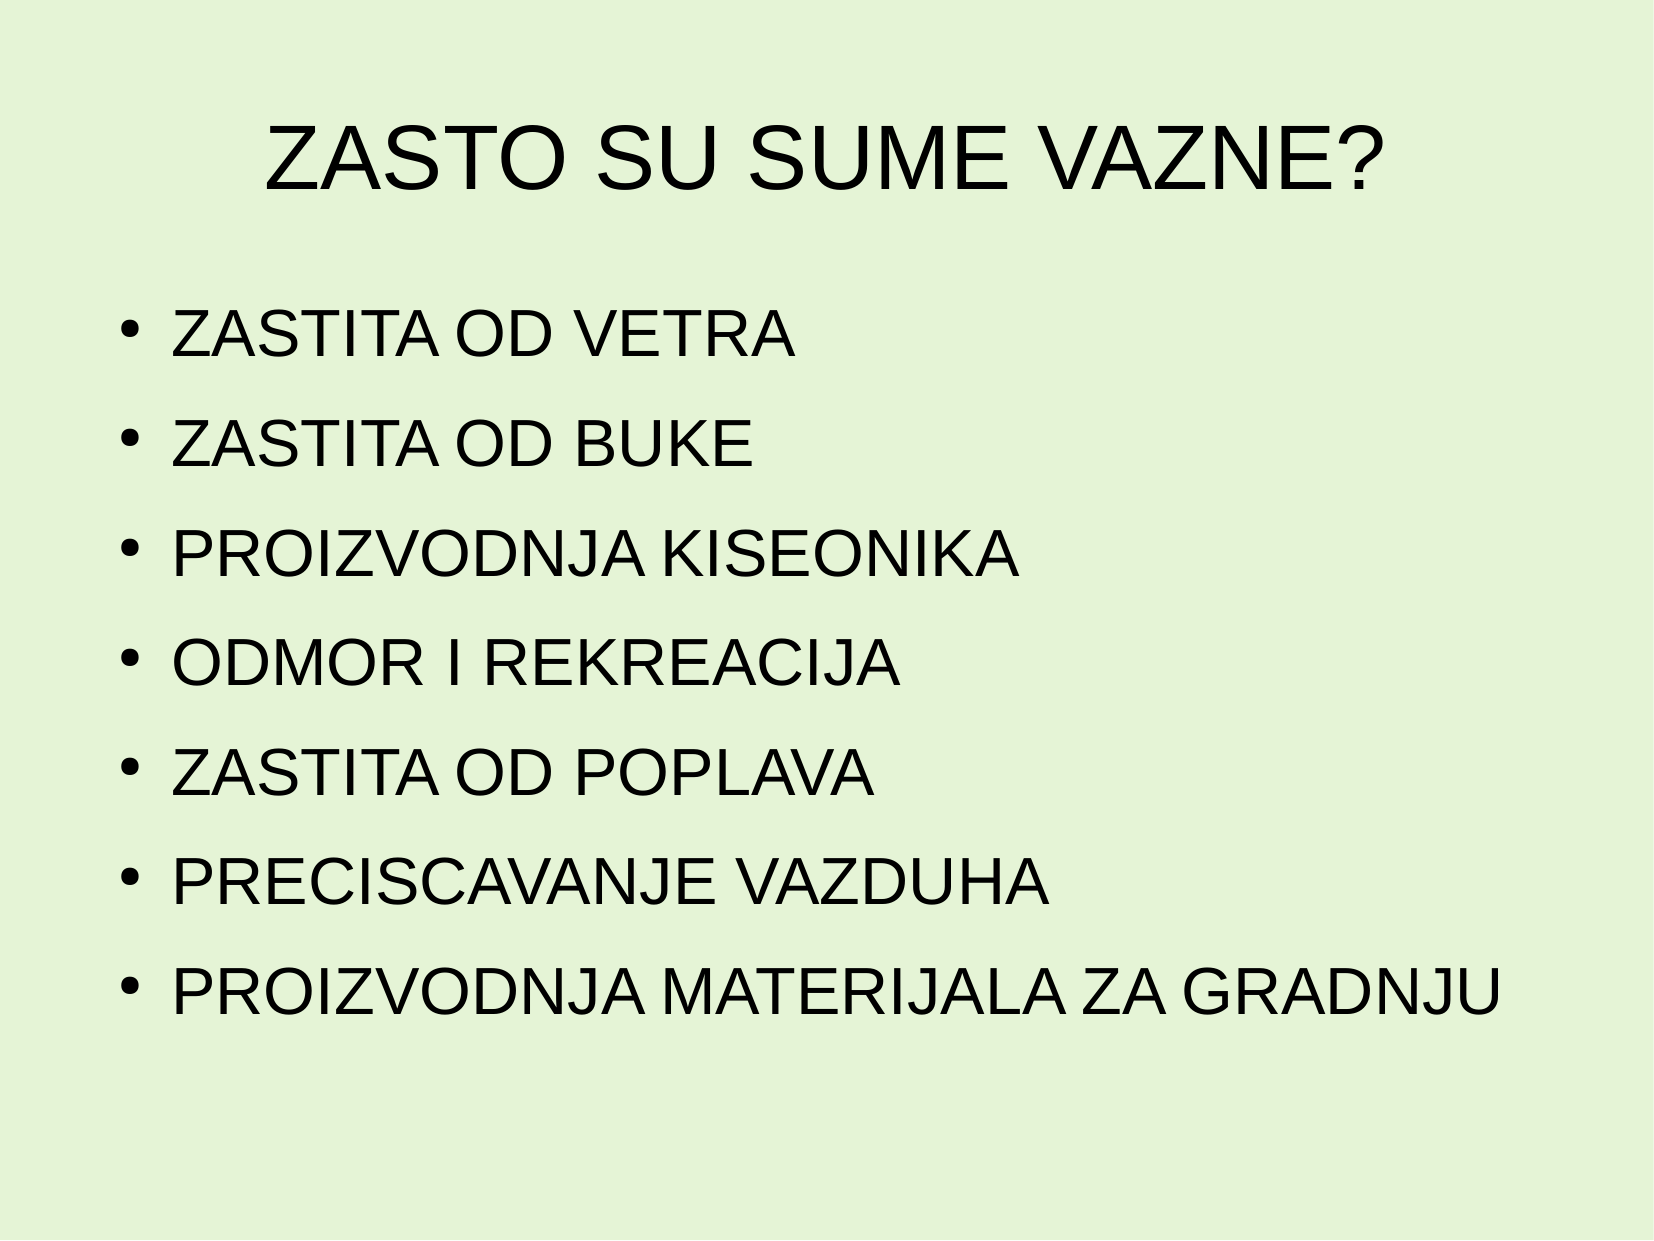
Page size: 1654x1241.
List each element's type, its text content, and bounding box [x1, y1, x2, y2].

list ZASTITA OD VETRA ZASTITA OD BUKE PROIZVODNJA KISEONIKA ODMOR I REKREACIJA ZASTITA OD POPLAVA PRECISCAVANJE VAZDUHA PROIZVODNJA MATERIJALA ZA GRADNJU [82, 290, 1571, 1109]
title ZASTO SU SUME VAZNE? [82, 56, 1571, 250]
